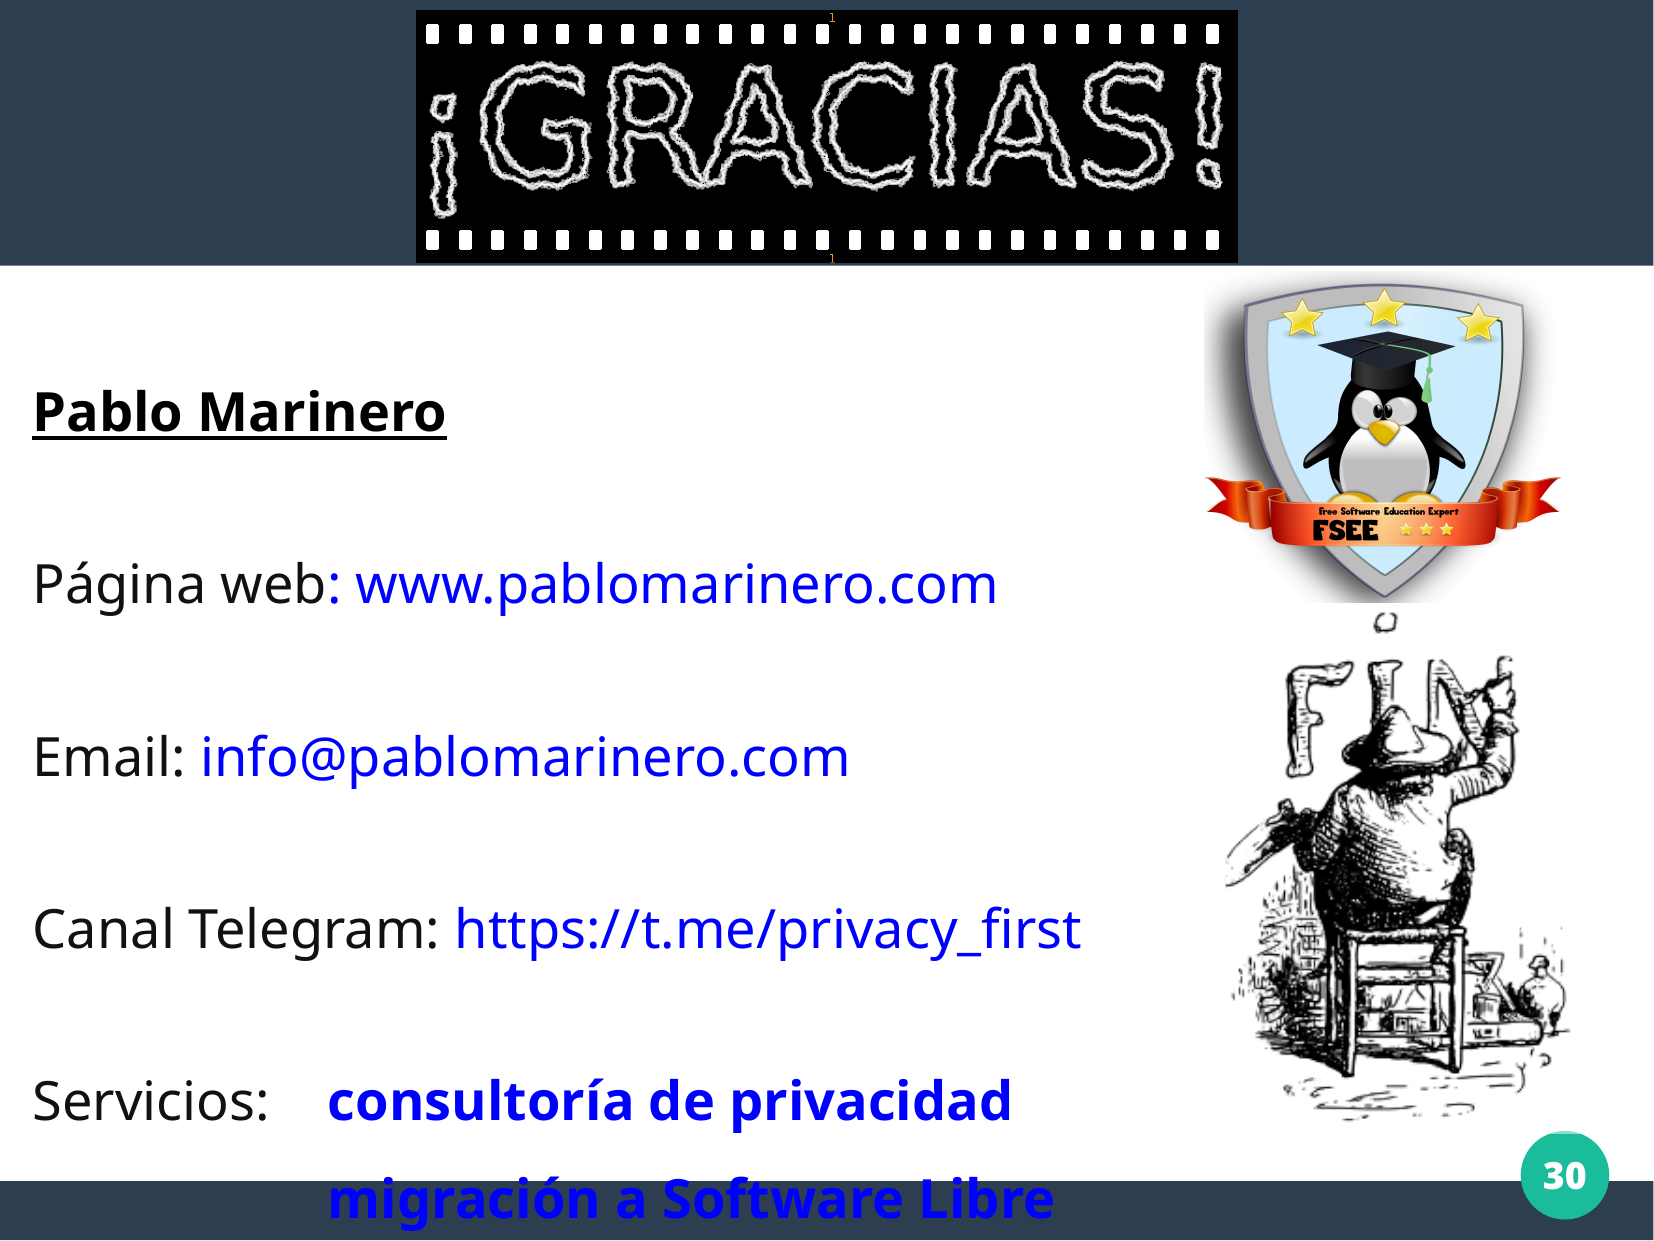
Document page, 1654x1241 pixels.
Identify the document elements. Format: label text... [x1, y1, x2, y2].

picture [1190, 271, 1636, 1134]
text_box Pablo Marinero Página web: www.pablomarinero.com Email: info@pablomarinero.com Canal Telegram: https://t.me/privacy_first Servicios: consultoría de privacidad migración a Software Libre [17, 366, 1190, 1233]
picture [416, 10, 1238, 263]
